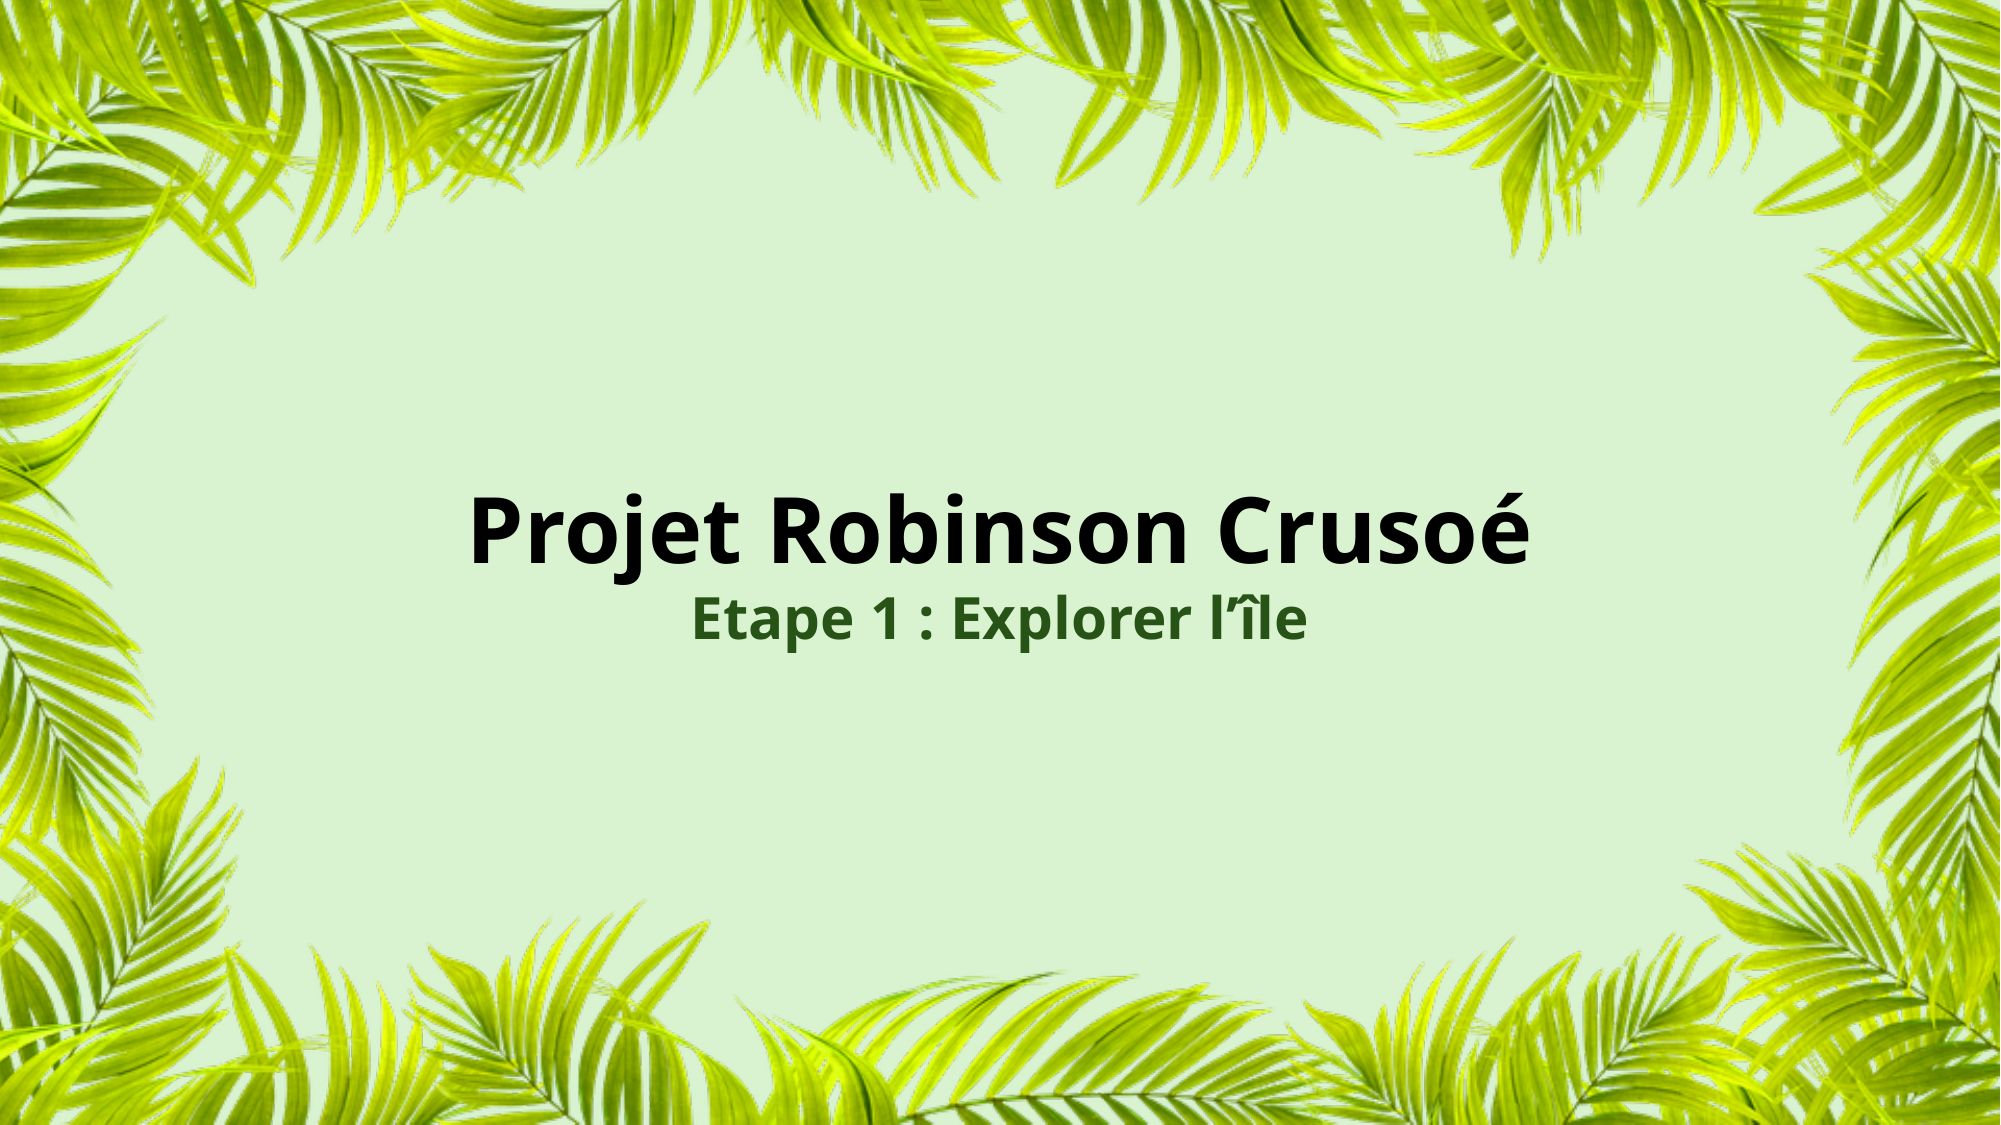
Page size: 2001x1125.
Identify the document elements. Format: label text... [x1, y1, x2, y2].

text_box Projet Robinson Crusoé Etape 1 : Explorer l’île [199, 464, 1801, 659]
picture [0, 0, 2000, 1125]
